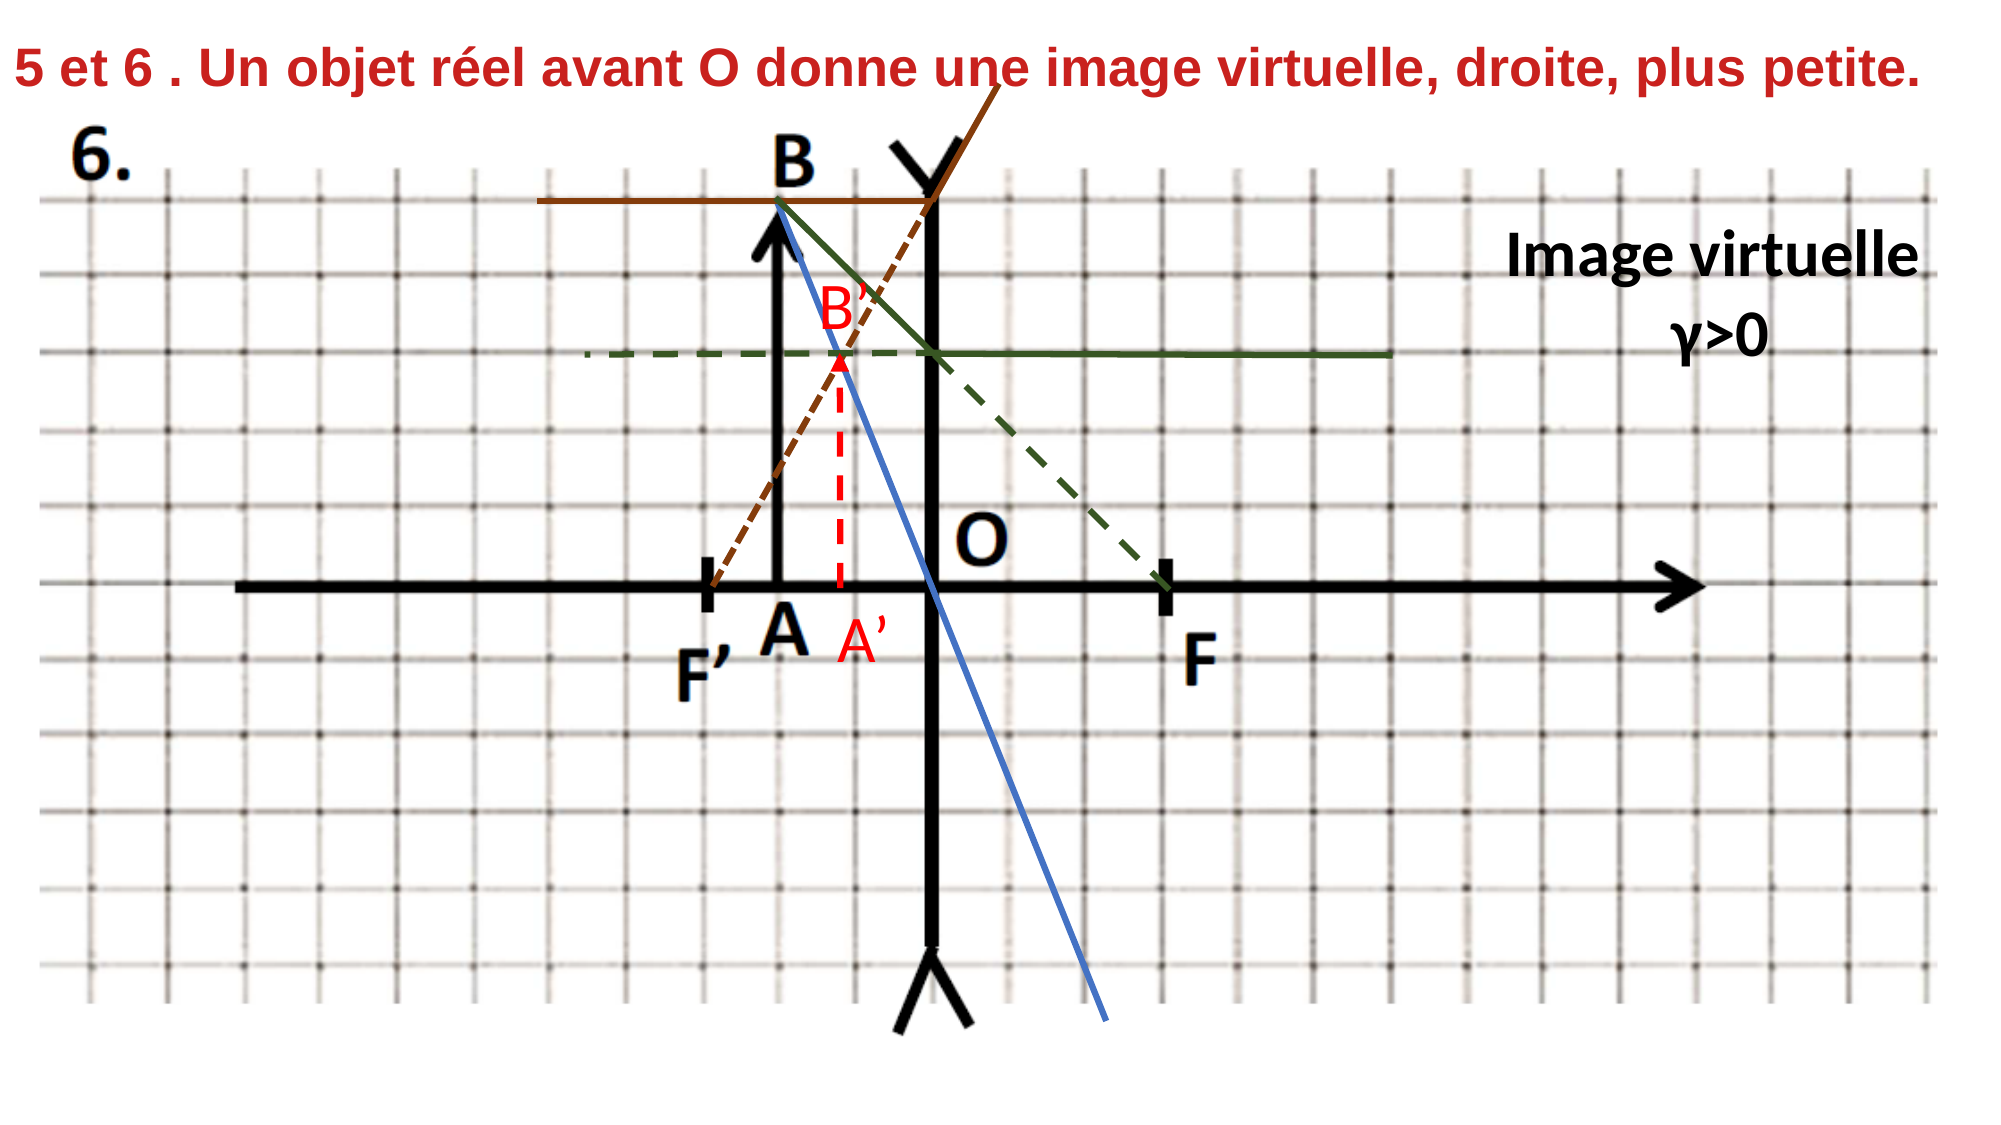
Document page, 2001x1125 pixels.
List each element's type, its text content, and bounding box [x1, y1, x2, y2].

text_box A’ [822, 588, 906, 683]
text_box B’ [803, 256, 886, 351]
text_box 5 et 6 . Un objet réel avant O donne une image virtuelle, droite, plus petite. [0, 29, 1979, 166]
picture [786, 214, 828, 256]
text_box Image virtuelle γ>0 [1490, 202, 1951, 378]
picture [39, 166, 1950, 1050]
